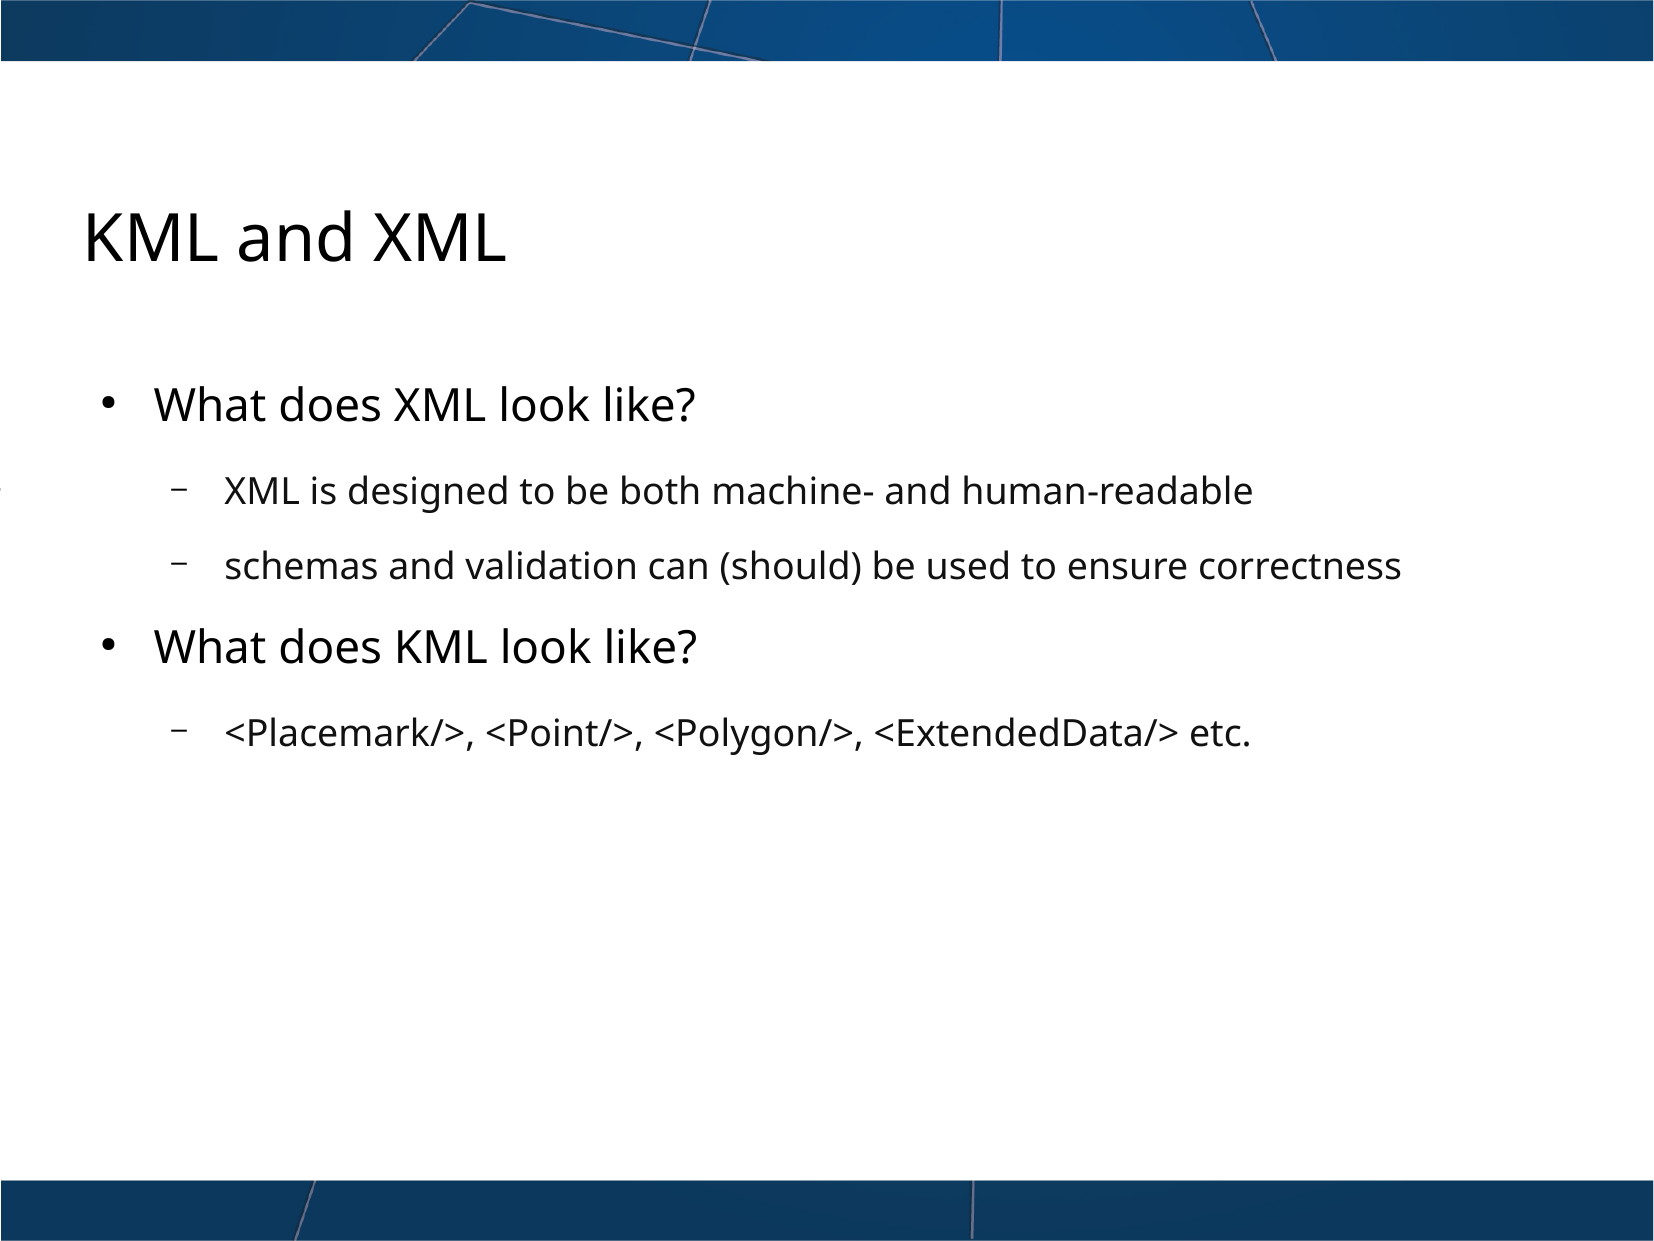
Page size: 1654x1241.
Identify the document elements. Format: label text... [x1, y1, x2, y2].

picture [0, 0, 1654, 1241]
list What does XML look like? XML is designed to be both machine- and human-readable schemas and validation can (should) be used to ensure correctness What does KML look like? <Placemark/>, <Point/>, <Polygon/>, <ExtendedData/> etc. [82, 372, 1571, 1093]
title KML and XML [82, 132, 1571, 340]
